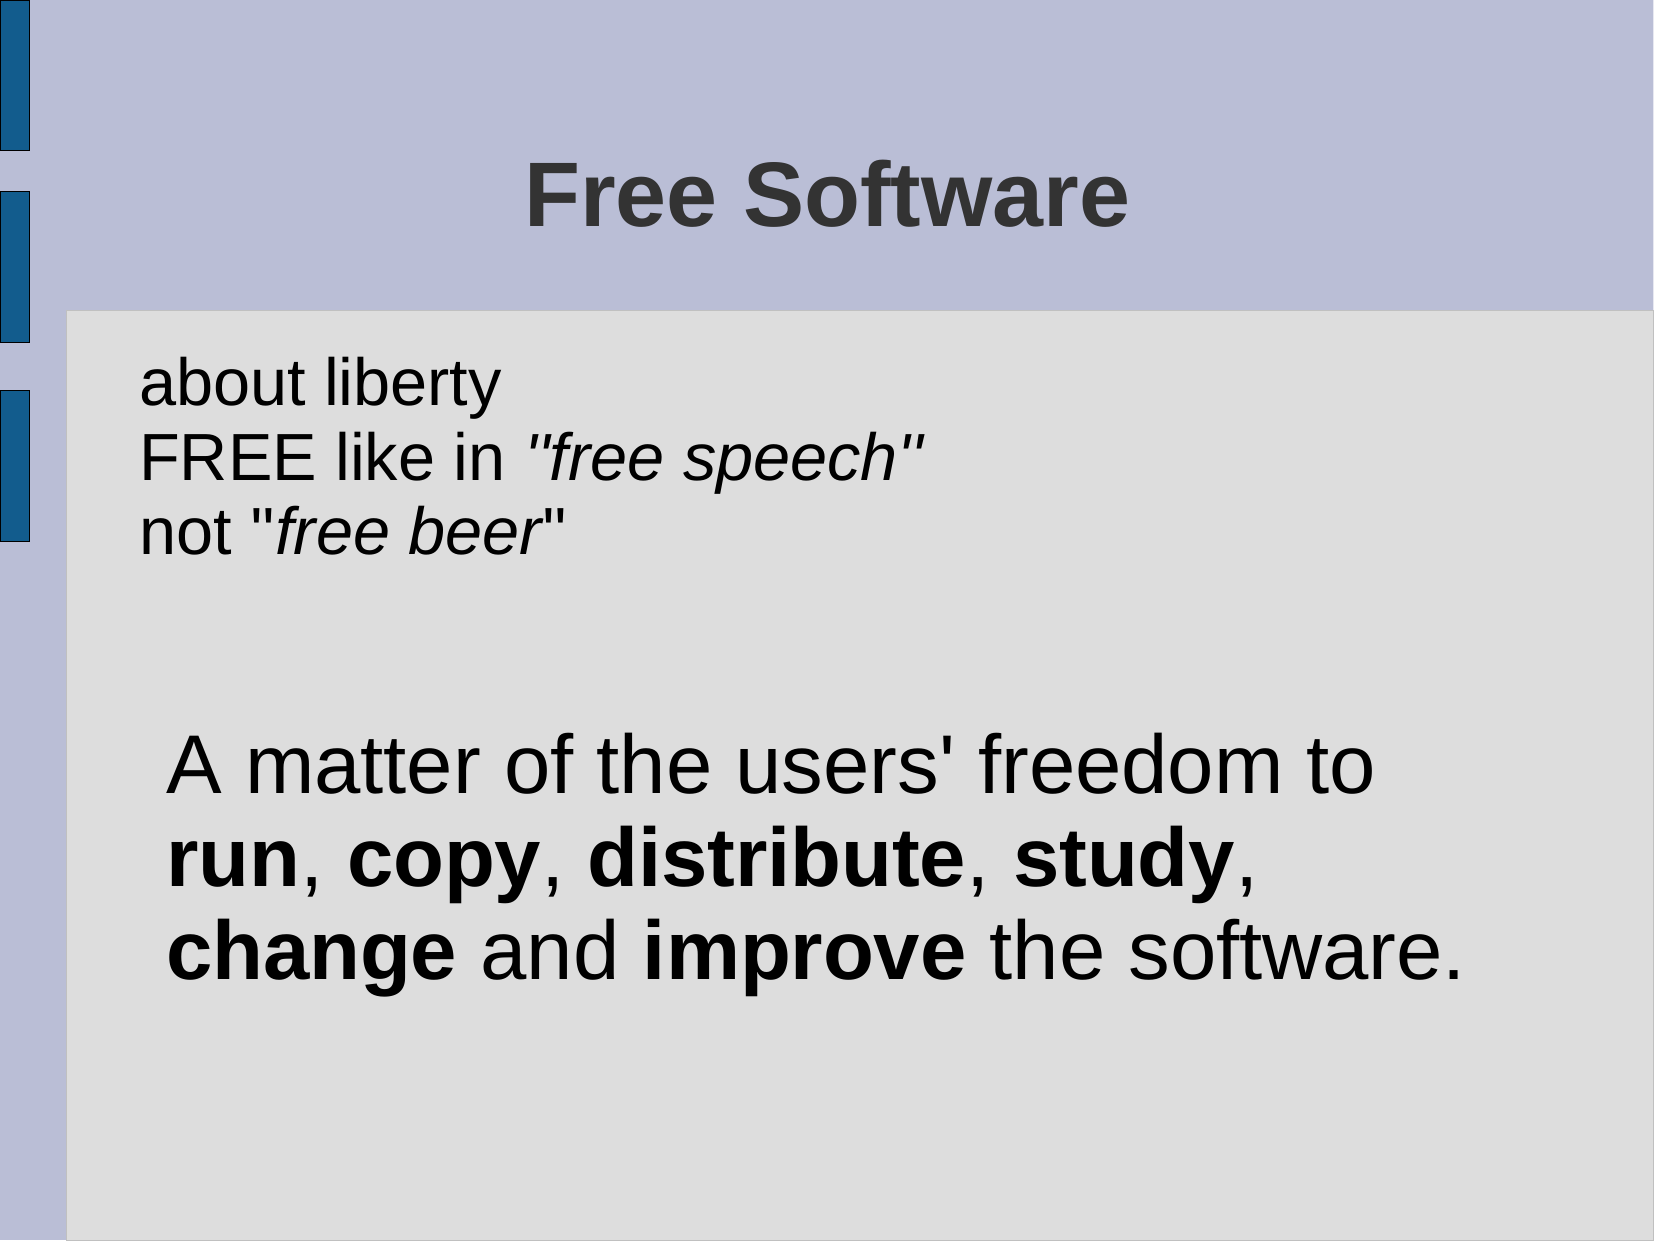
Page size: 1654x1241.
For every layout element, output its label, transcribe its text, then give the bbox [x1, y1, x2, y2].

title Free Software [121, 91, 1534, 299]
list about liberty FREE like in ''free speech'' not ''free beer'' A matter of the users' freedom to run, copy, distribute, study, change and improve the software. [121, 344, 1534, 1122]
